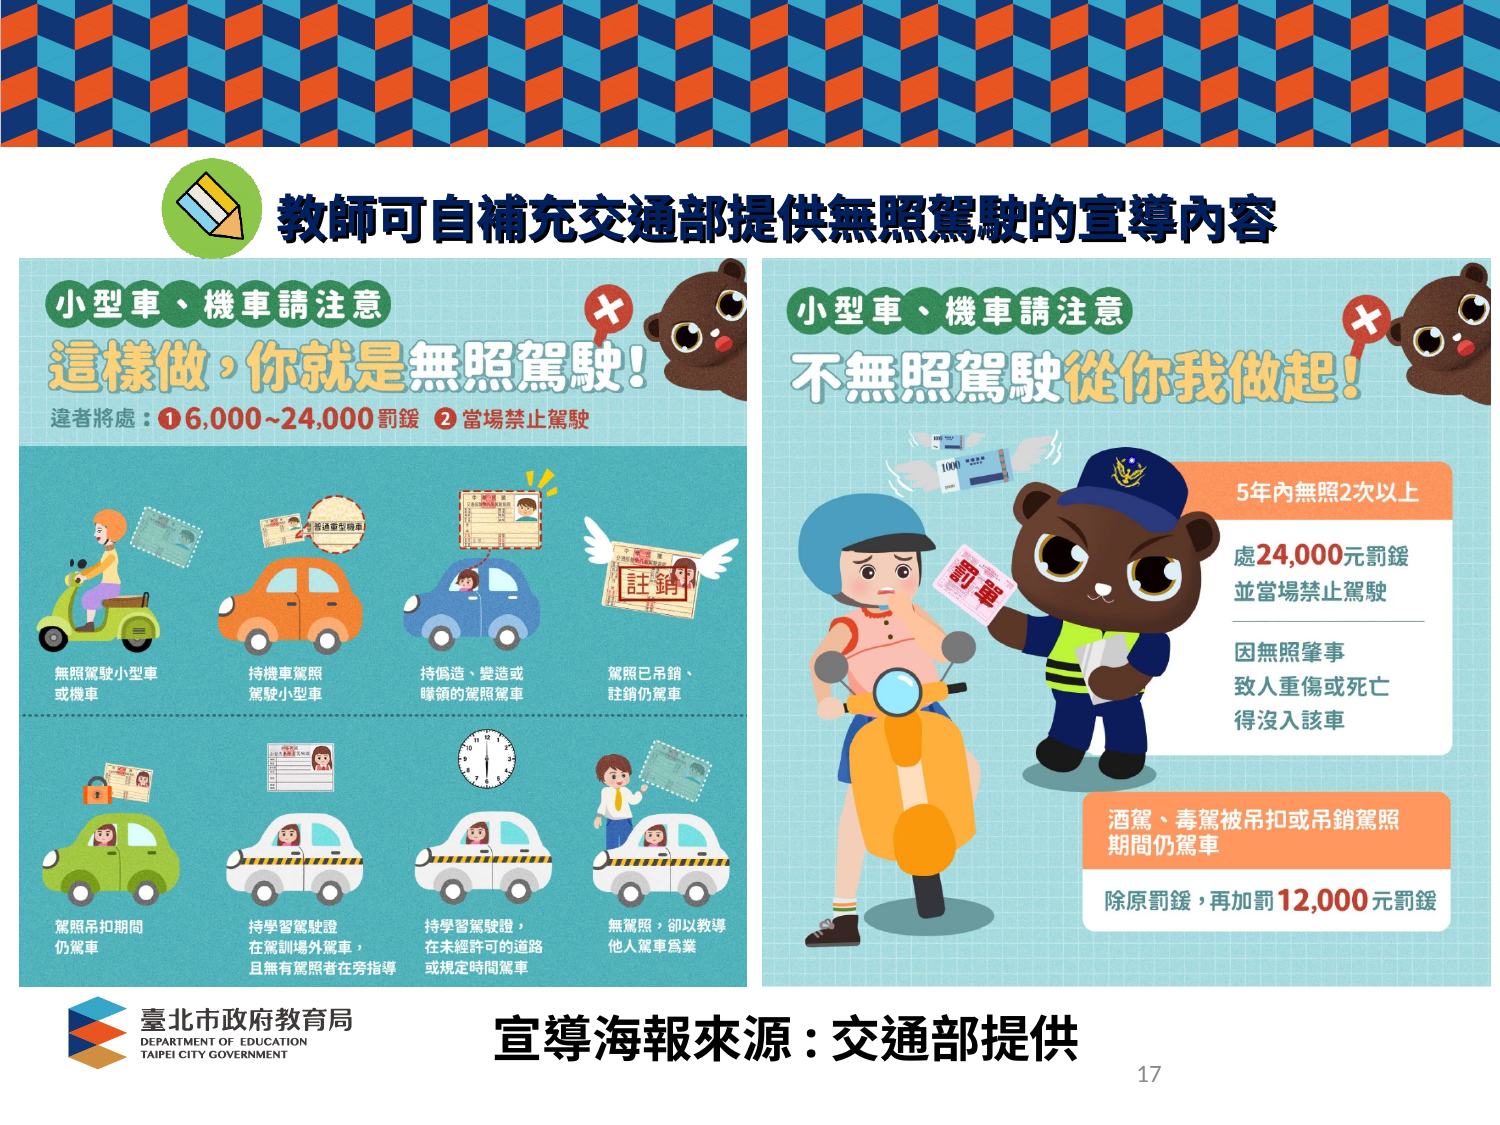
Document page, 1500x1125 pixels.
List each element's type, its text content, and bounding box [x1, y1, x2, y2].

picture [762, 258, 1491, 987]
text_box 17 [1121, 1042, 1459, 1103]
picture [19, 158, 747, 987]
text_box 教師可自補充交通部提供無照駕駛的宣導內容 [262, 179, 1329, 259]
text_box 宣導海報來源:交通部提供 [477, 1000, 1228, 1077]
